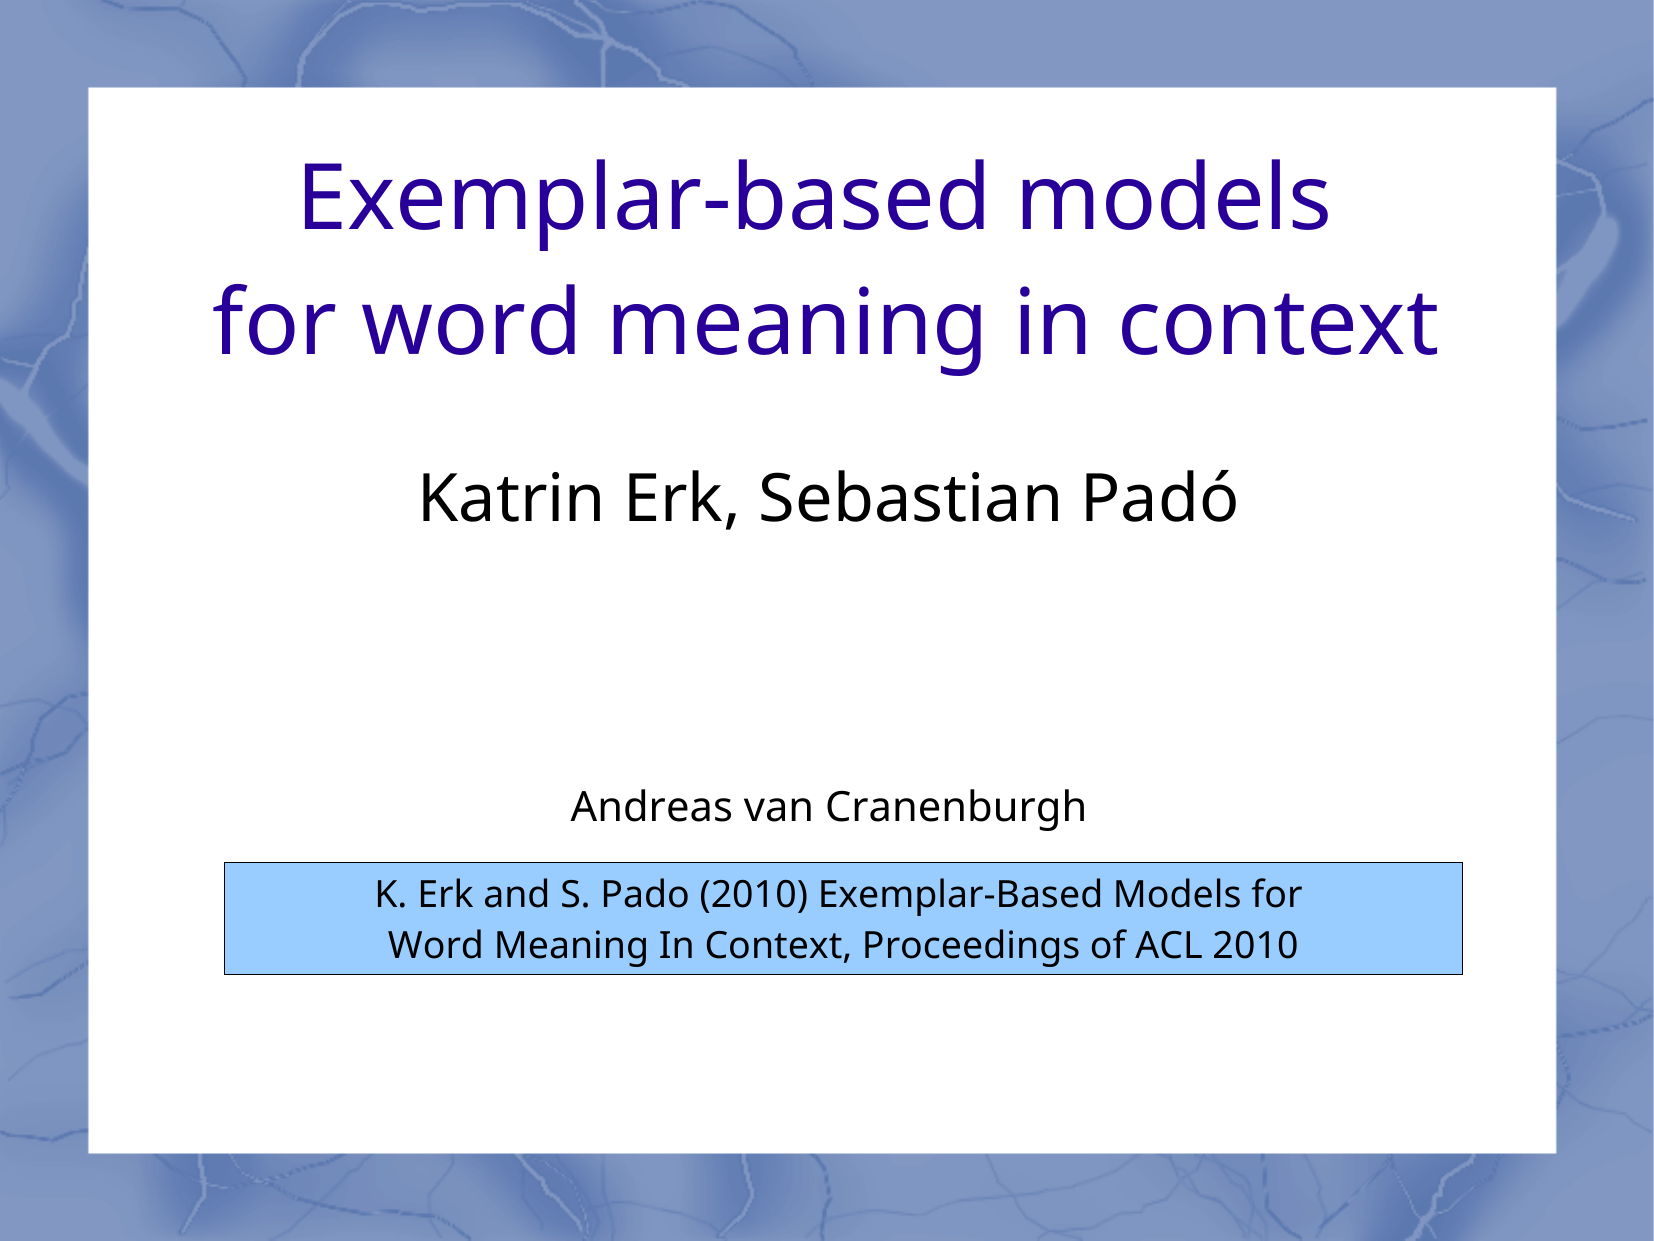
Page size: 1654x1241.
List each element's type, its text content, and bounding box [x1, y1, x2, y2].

text_box K. Erk and S. Pado (2010) Exemplar-Based Models for Word Meaning In Context, Proceedings of ACL 2010 [224, 862, 1463, 975]
picture [0, 0, 1654, 1241]
list Katrin Erk, Sebastian Padó Andreas van Cranenburgh [150, 450, 1509, 996]
title Exemplar-based models for word meaning in context [118, 33, 1536, 356]
